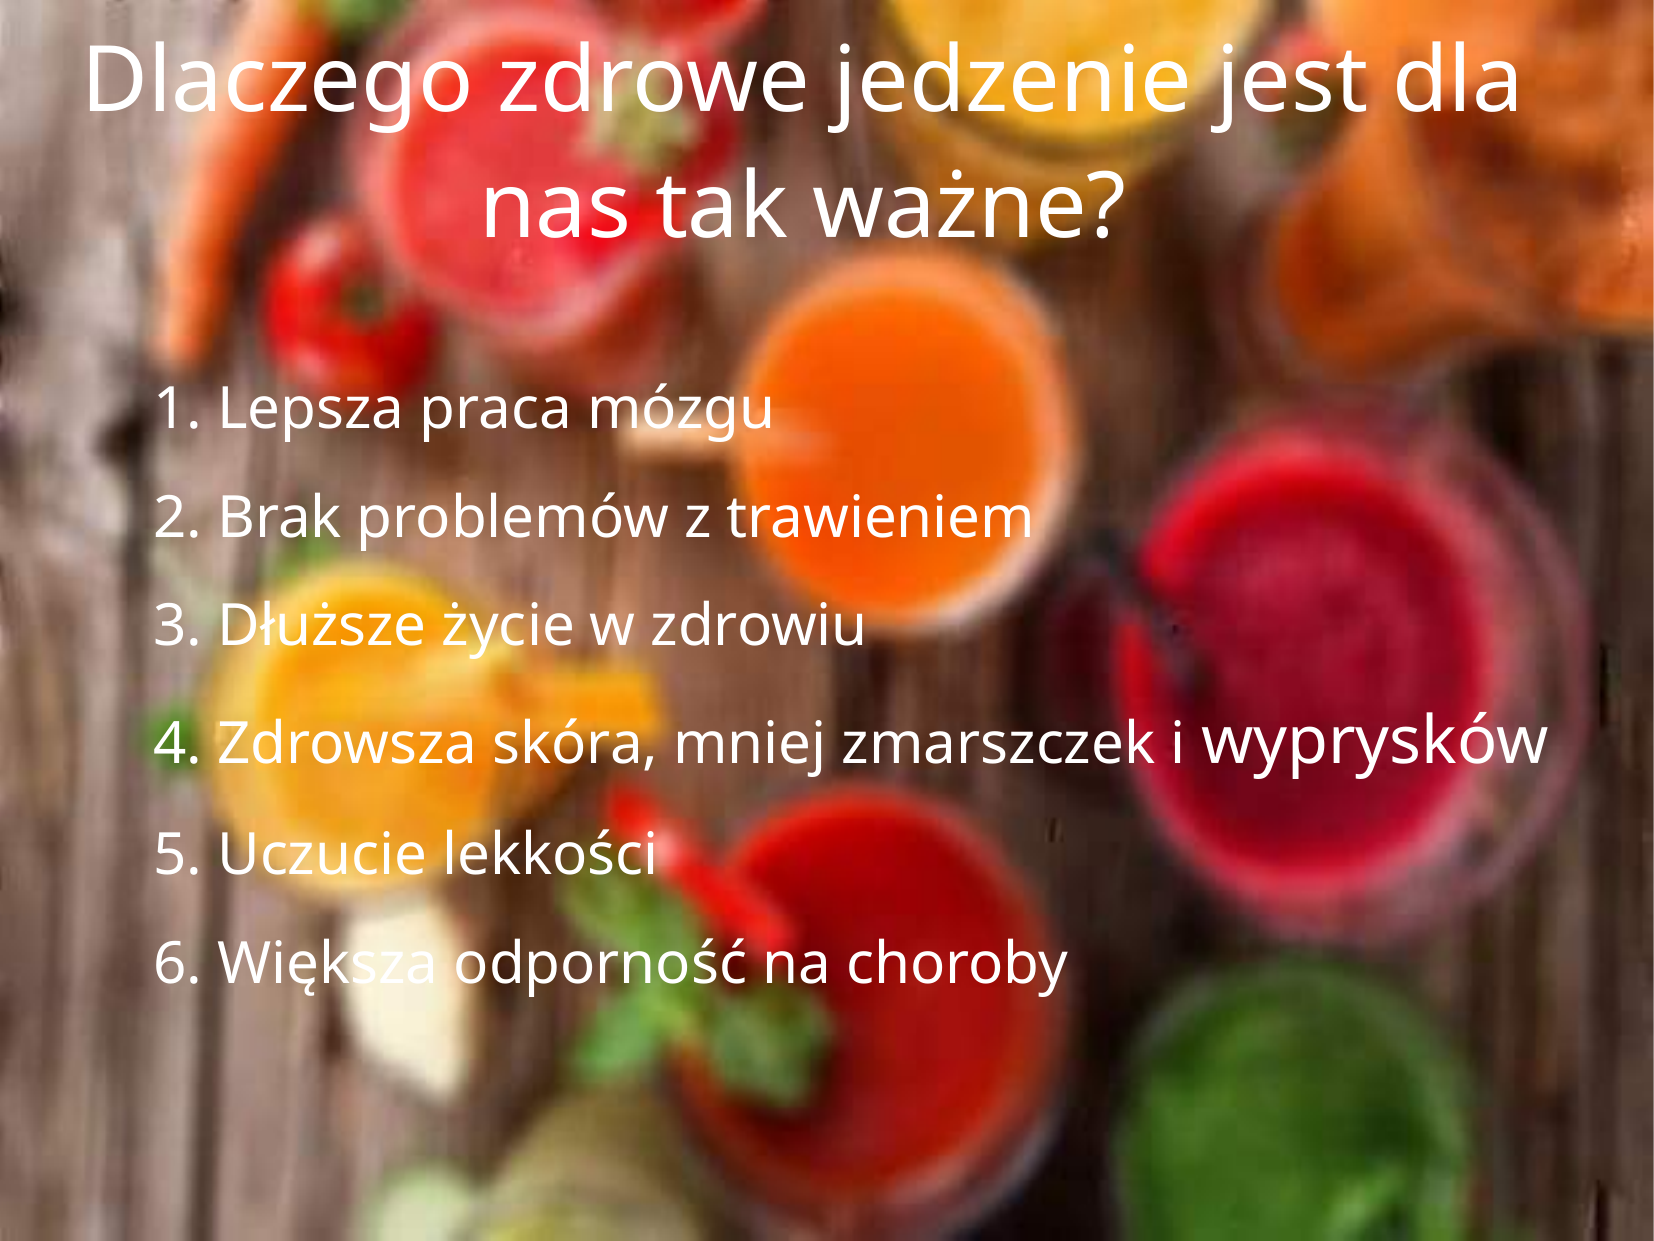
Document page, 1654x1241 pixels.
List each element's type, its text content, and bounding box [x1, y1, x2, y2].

picture [0, 0, 1654, 1241]
title Dlaczego zdrowe jedzenie jest dla nas tak ważne? [59, 11, 1548, 267]
list 1. Lepsza praca mózgu 2. Brak problemów z trawieniem 3. Dłuższe życie w zdrowiu 4. Zdrowsza skóra, mniej zmarszczek i wyprysków 5. Uczucie lekkości 6. Większa odporność na choroby [82, 366, 1571, 1086]
